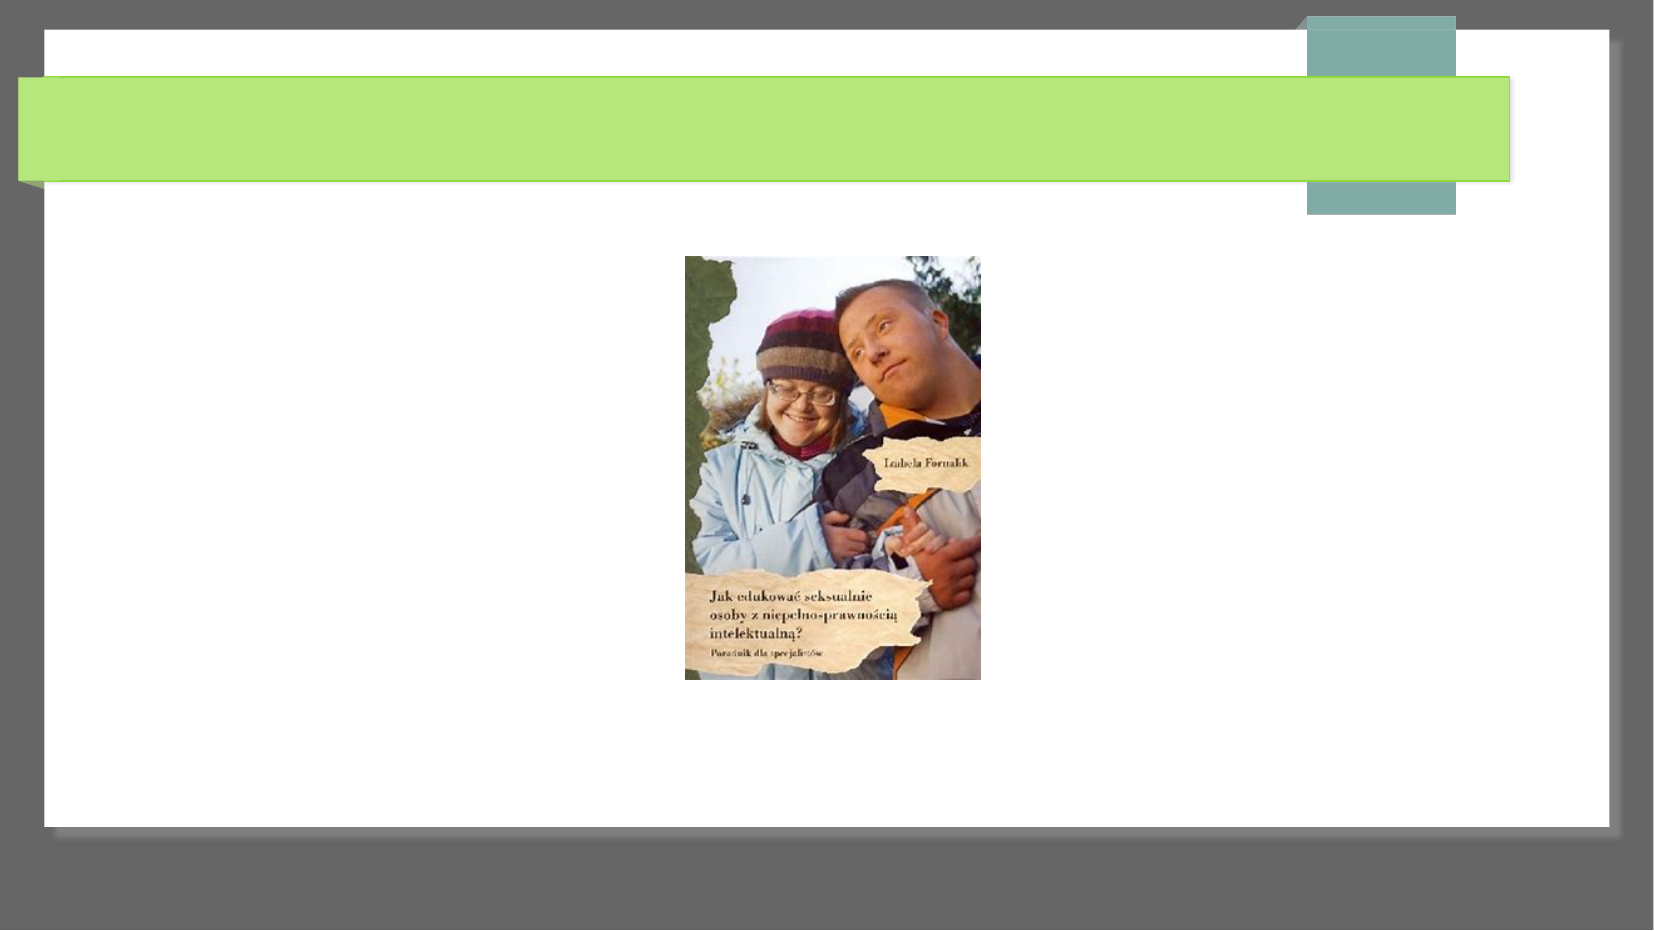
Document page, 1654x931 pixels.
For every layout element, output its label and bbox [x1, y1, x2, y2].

picture [685, 256, 981, 681]
